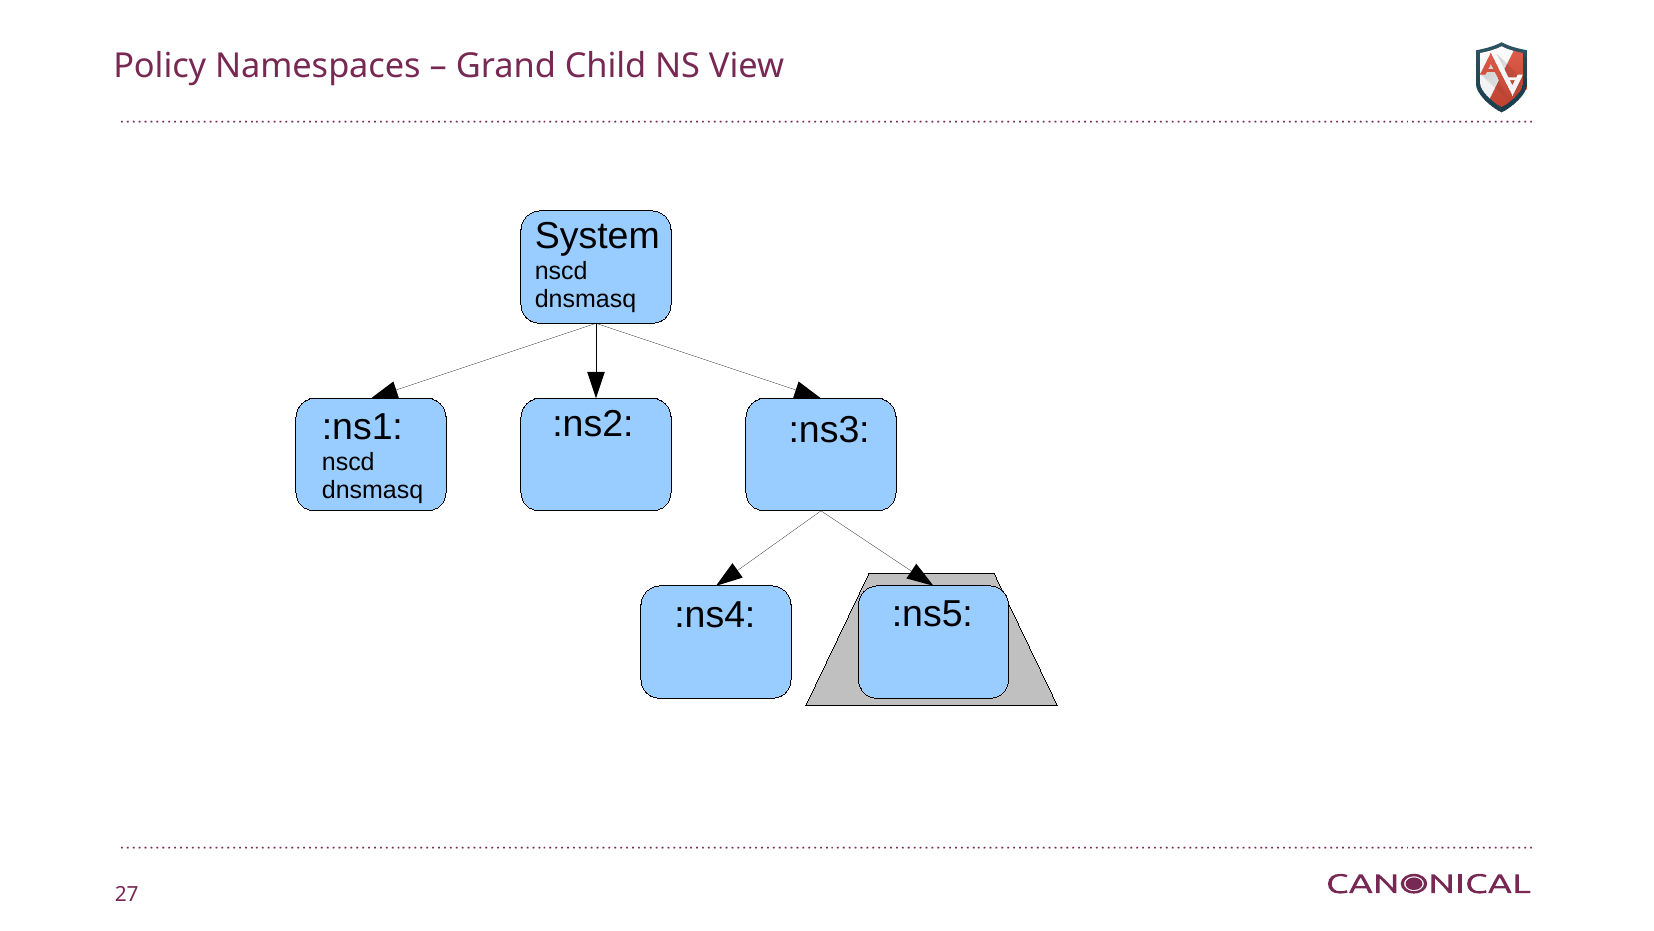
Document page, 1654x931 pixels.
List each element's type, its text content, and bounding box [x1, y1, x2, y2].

text_box [640, 585, 792, 699]
text_box [295, 400, 307, 509]
text_box :ns2: [537, 394, 649, 452]
text_box System nscd dnsmasq [520, 207, 675, 320]
picture [111, 33, 1546, 124]
text_box [529, 320, 663, 324]
text_box [745, 398, 897, 511]
text_box :ns3: [773, 401, 885, 459]
text_box [805, 573, 1058, 706]
picture [111, 845, 1533, 851]
text_box :ns1: nscd dnsmasq [307, 398, 439, 511]
text_box :ns4: [659, 585, 771, 643]
text_box :ns5: [877, 585, 989, 643]
text_box [520, 398, 672, 511]
title Policy Namespaces – Grand Child NS View [113, 48, 1382, 81]
text_box [439, 402, 447, 507]
